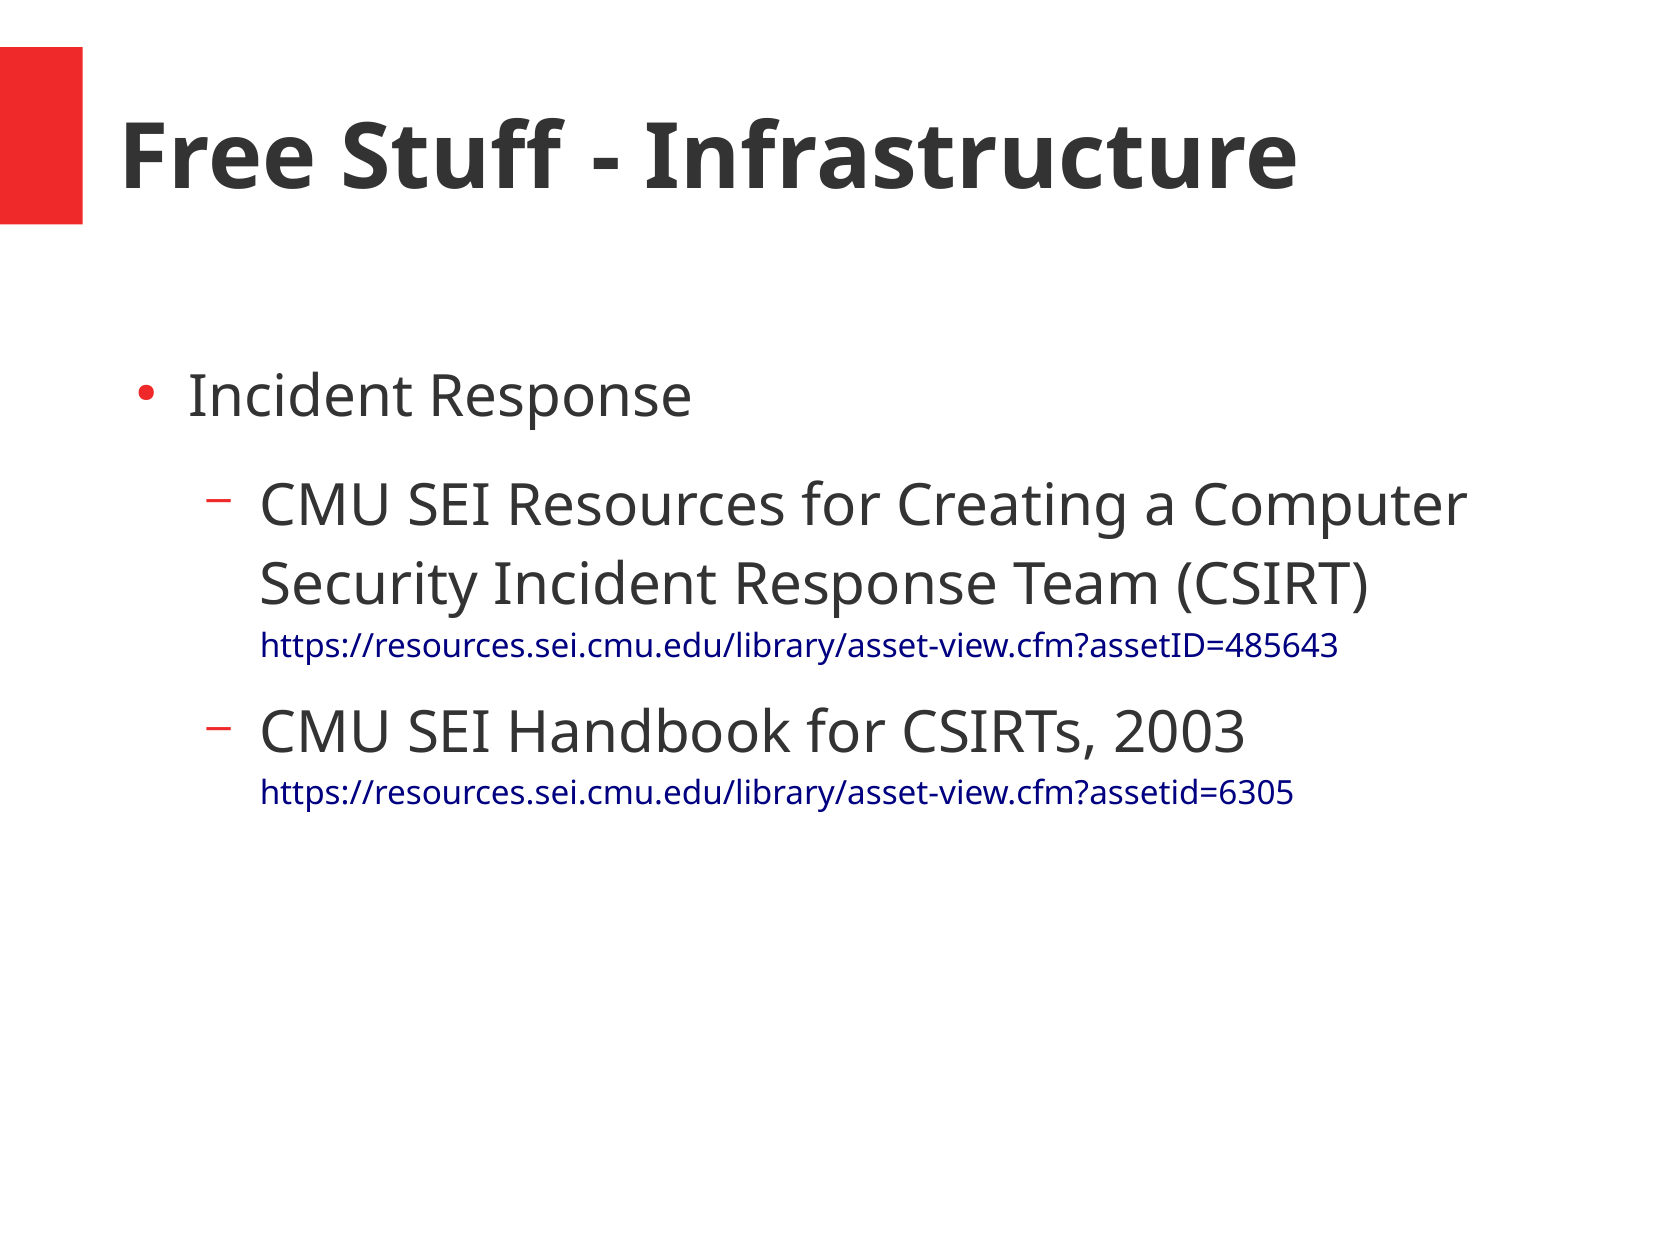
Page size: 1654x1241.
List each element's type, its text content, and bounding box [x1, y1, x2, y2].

title Free Stuff - Infrastructure [118, 49, 1571, 257]
list Incident Response CMU SEI Resources for Creating a Computer Security Incident Response Team (CSIRT) https://resources.sei.cmu.edu/library/asset-view.cfm?assetID=485643 CMU SEI Handbook for CSIRTs, 2003 https://resources.sei.cmu.edu/library/asset-view.cfm?assetid=6305 [118, 354, 1536, 1074]
